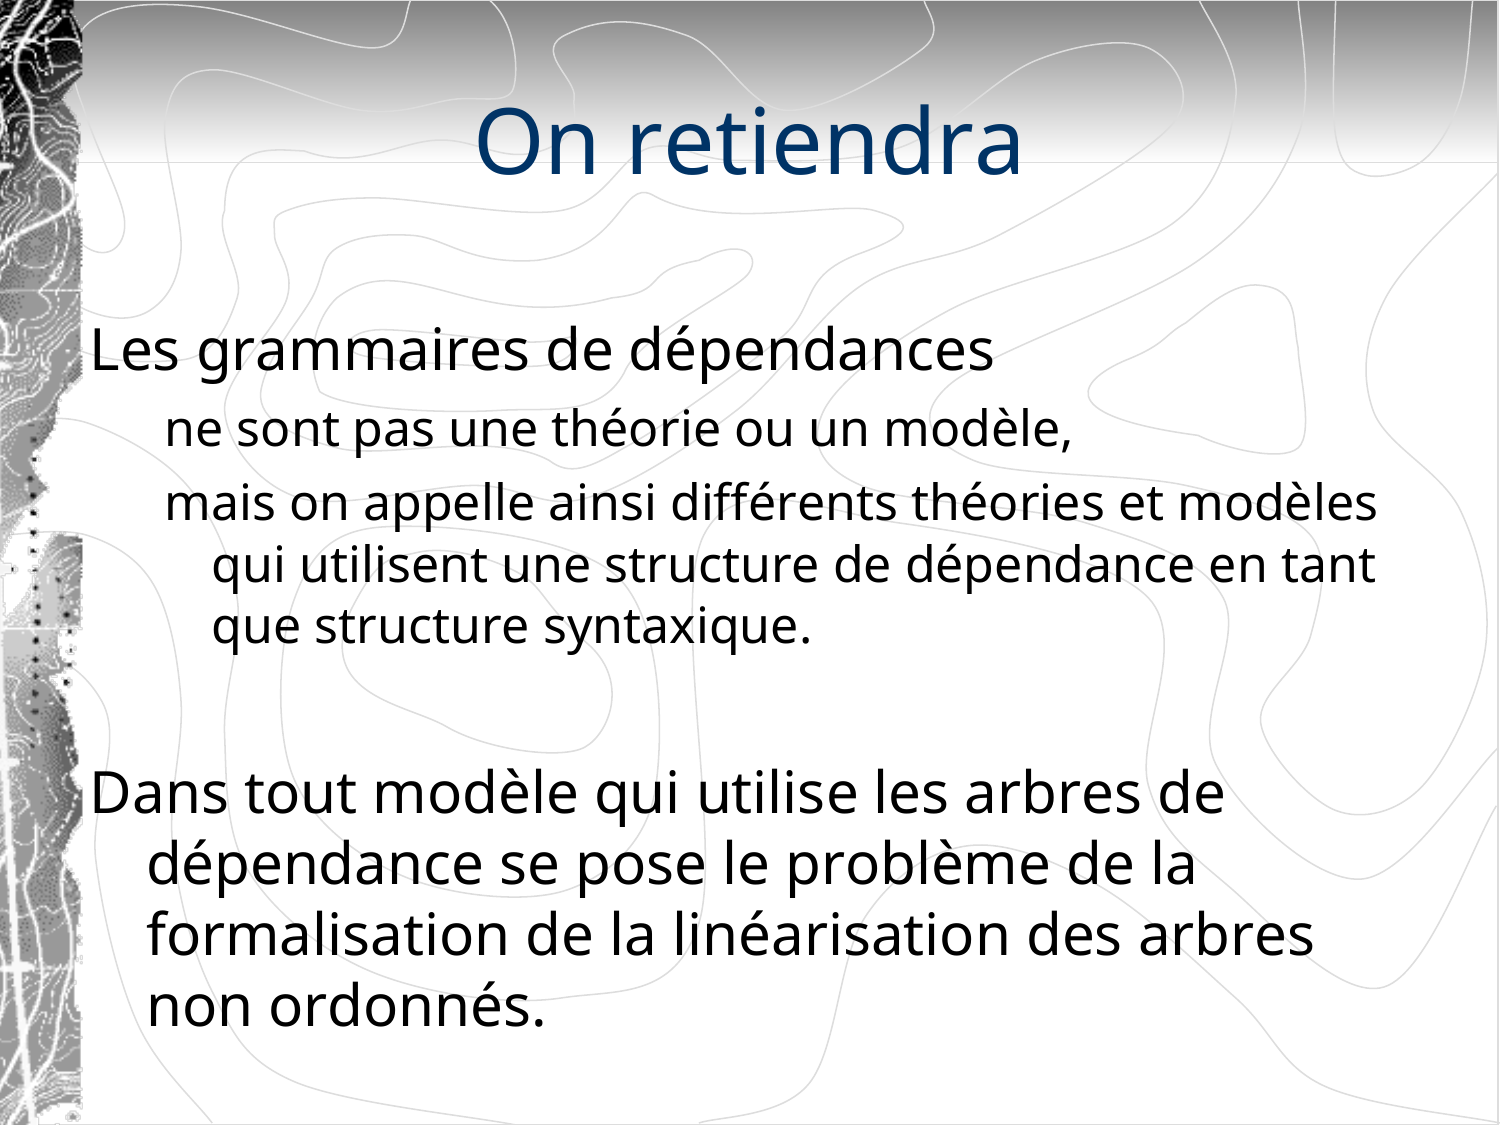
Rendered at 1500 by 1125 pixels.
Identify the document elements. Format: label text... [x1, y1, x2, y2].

list Les grammaires de dépendances ne sont pas une théorie ou un modèle, mais on appelle ainsi différents théories et modèles qui utilisent une structure de dépendance en tant que structure syntaxique. Dans tout modèle qui utilise les arbres de dépendance se pose le problème de la formalisation de la linéarisation des arbres non ordonnés. [75, 212, 1426, 1005]
title On retiendra [75, 45, 1426, 212]
